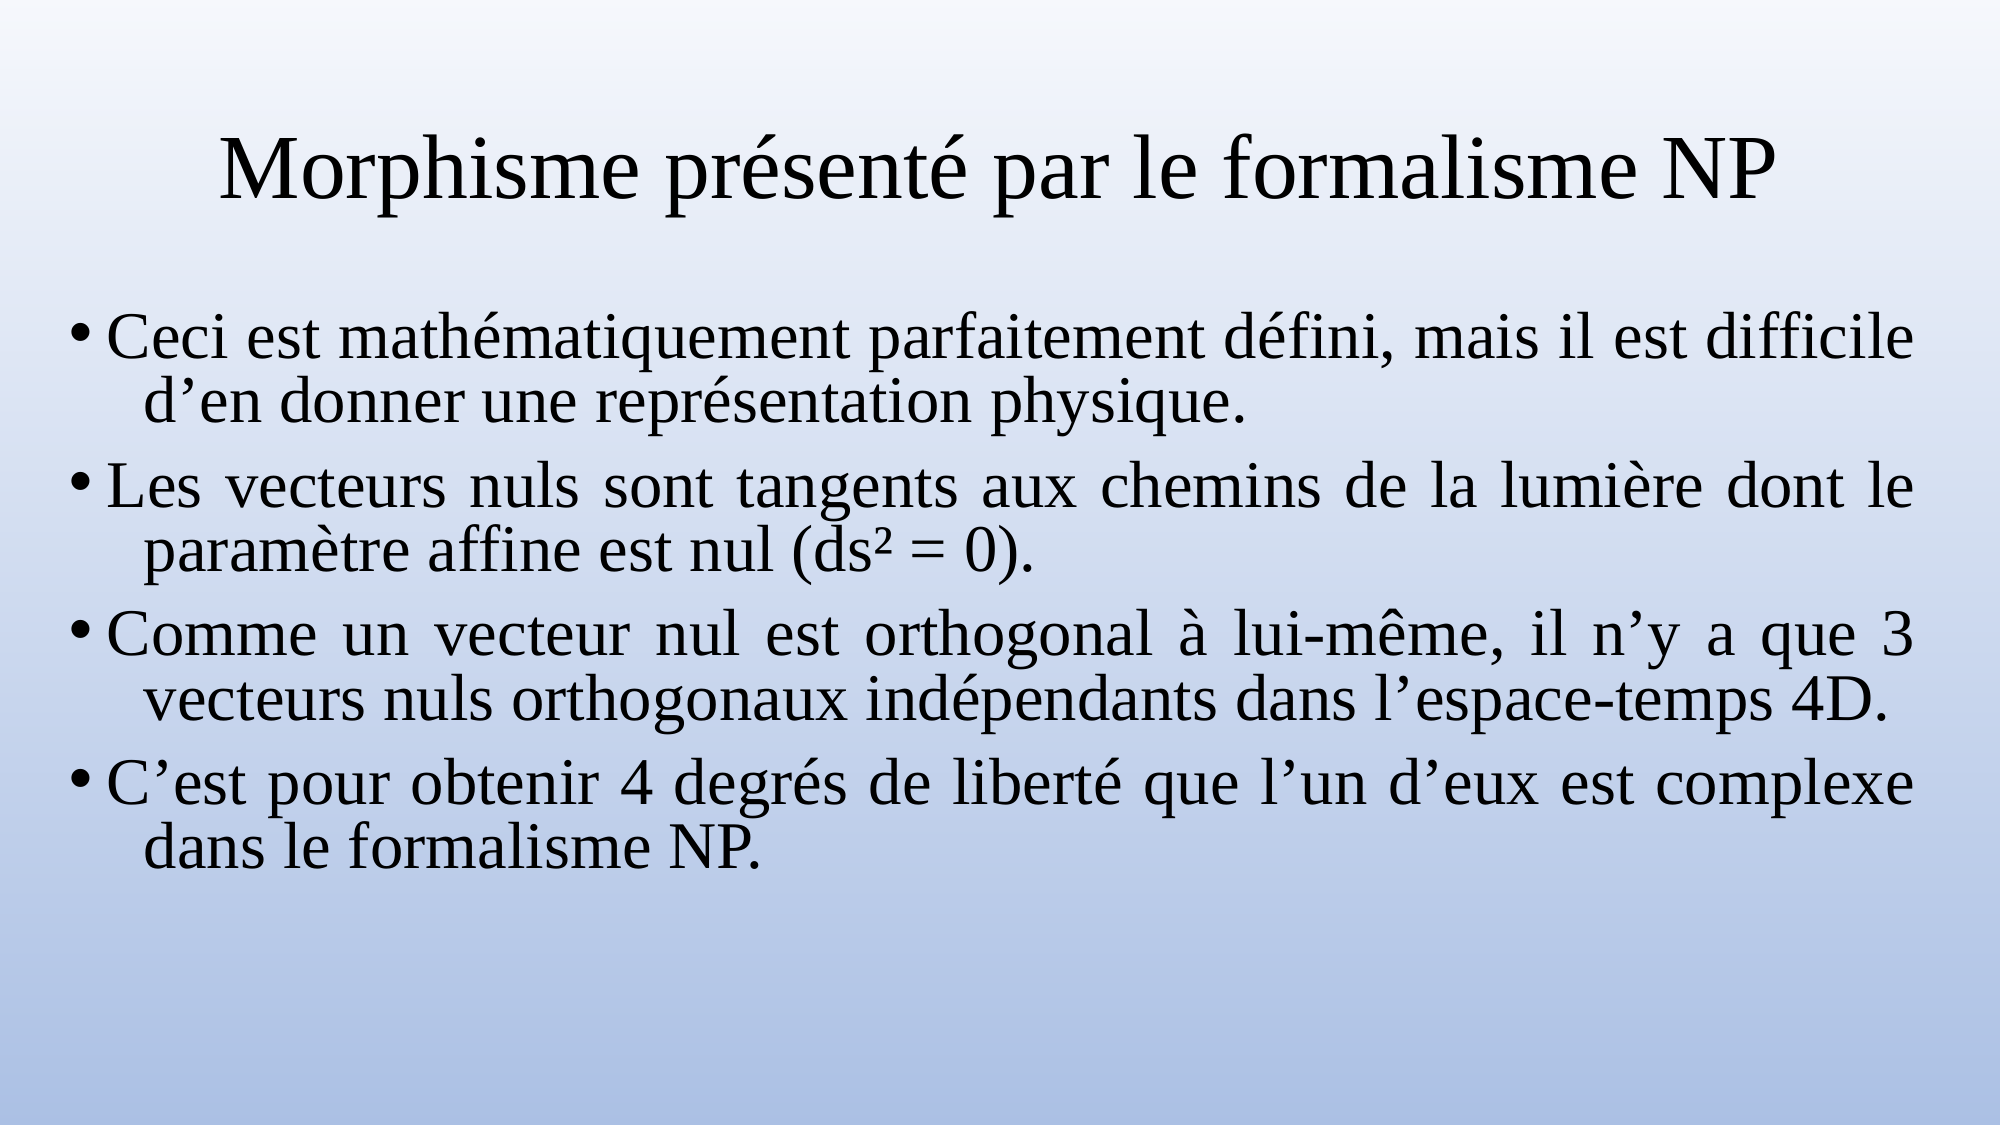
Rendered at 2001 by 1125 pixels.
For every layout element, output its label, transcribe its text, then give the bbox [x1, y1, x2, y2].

title Morphisme présenté par le formalisme NP [137, 59, 1863, 278]
list Ceci est mathématiquement parfaitement défini, mais il est difficile d’en donner une représentation physique. Les vecteurs nuls sont tangents aux chemins de la lumière dont le paramètre affine est nul (ds² = 0). Comme un vecteur nul est orthogonal à lui-même, il n’y a que 3 vecteurs nuls orthogonaux indépendants dans l’espace-temps 4D. C’est pour obtenir 4 degrés de liberté que l’un d’eux est complexe dans le formalisme NP. [53, 299, 1934, 1066]
